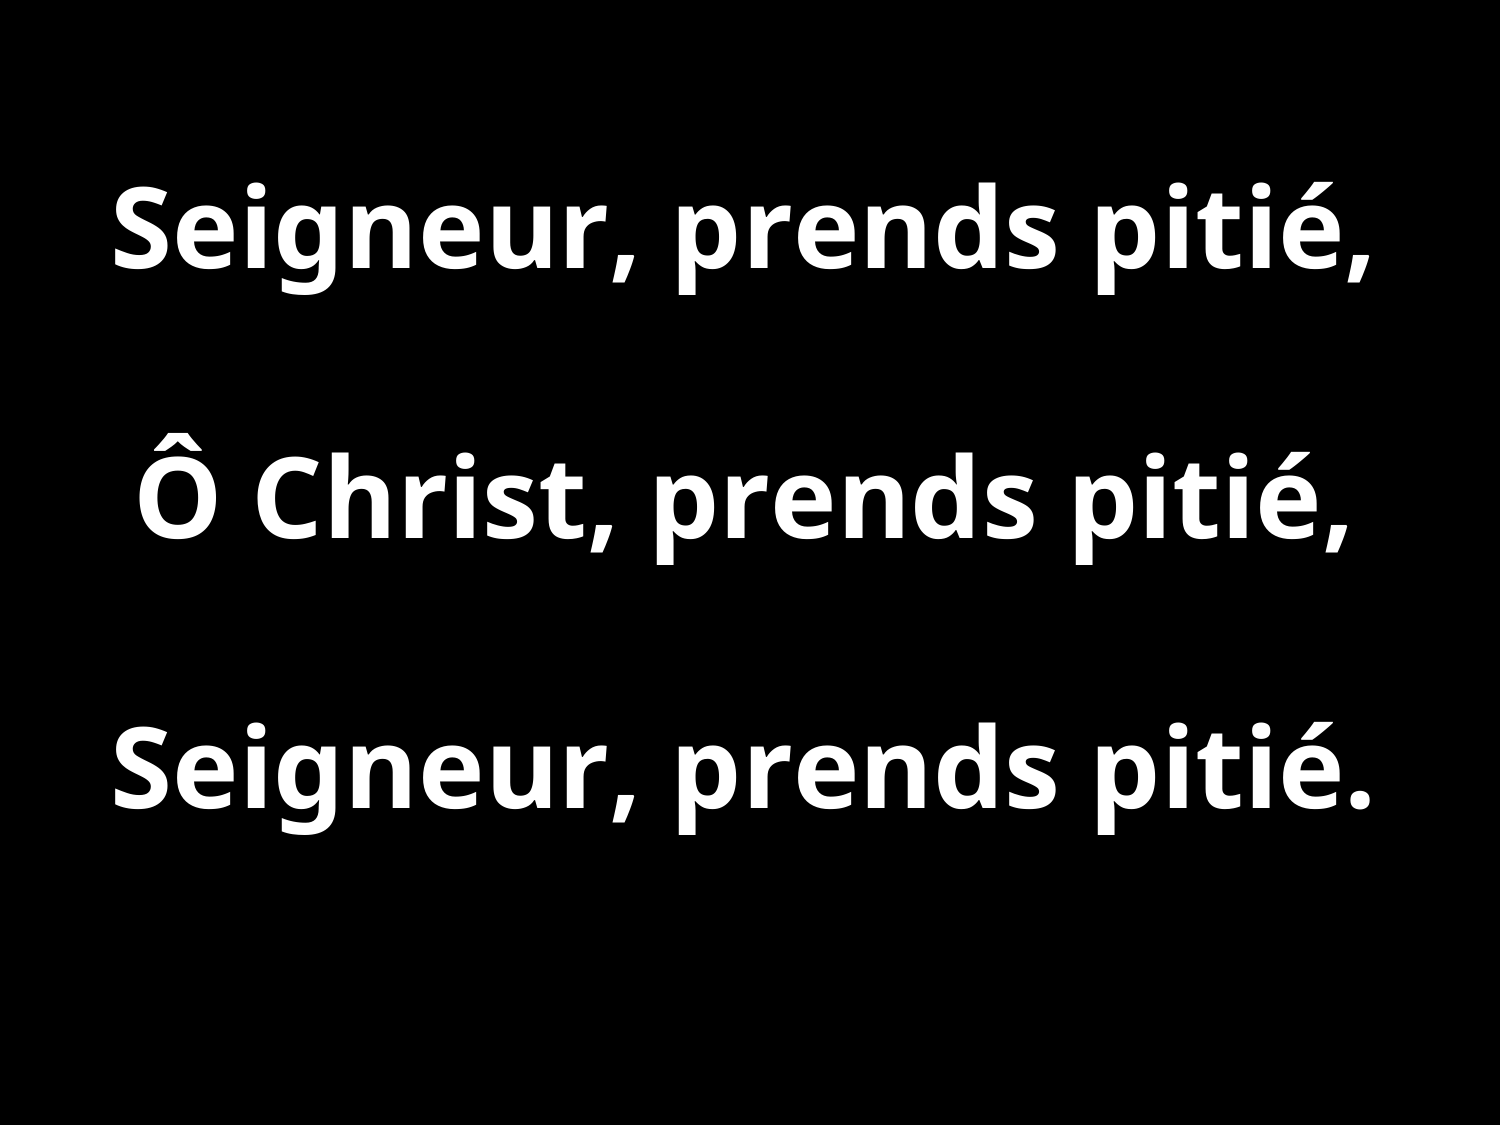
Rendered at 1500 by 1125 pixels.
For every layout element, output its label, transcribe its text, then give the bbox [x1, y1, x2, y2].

text_box Seigneur, prends pitié, Ô Christ, prends pitié, Seigneur, prends pitié. [29, 66, 1459, 591]
